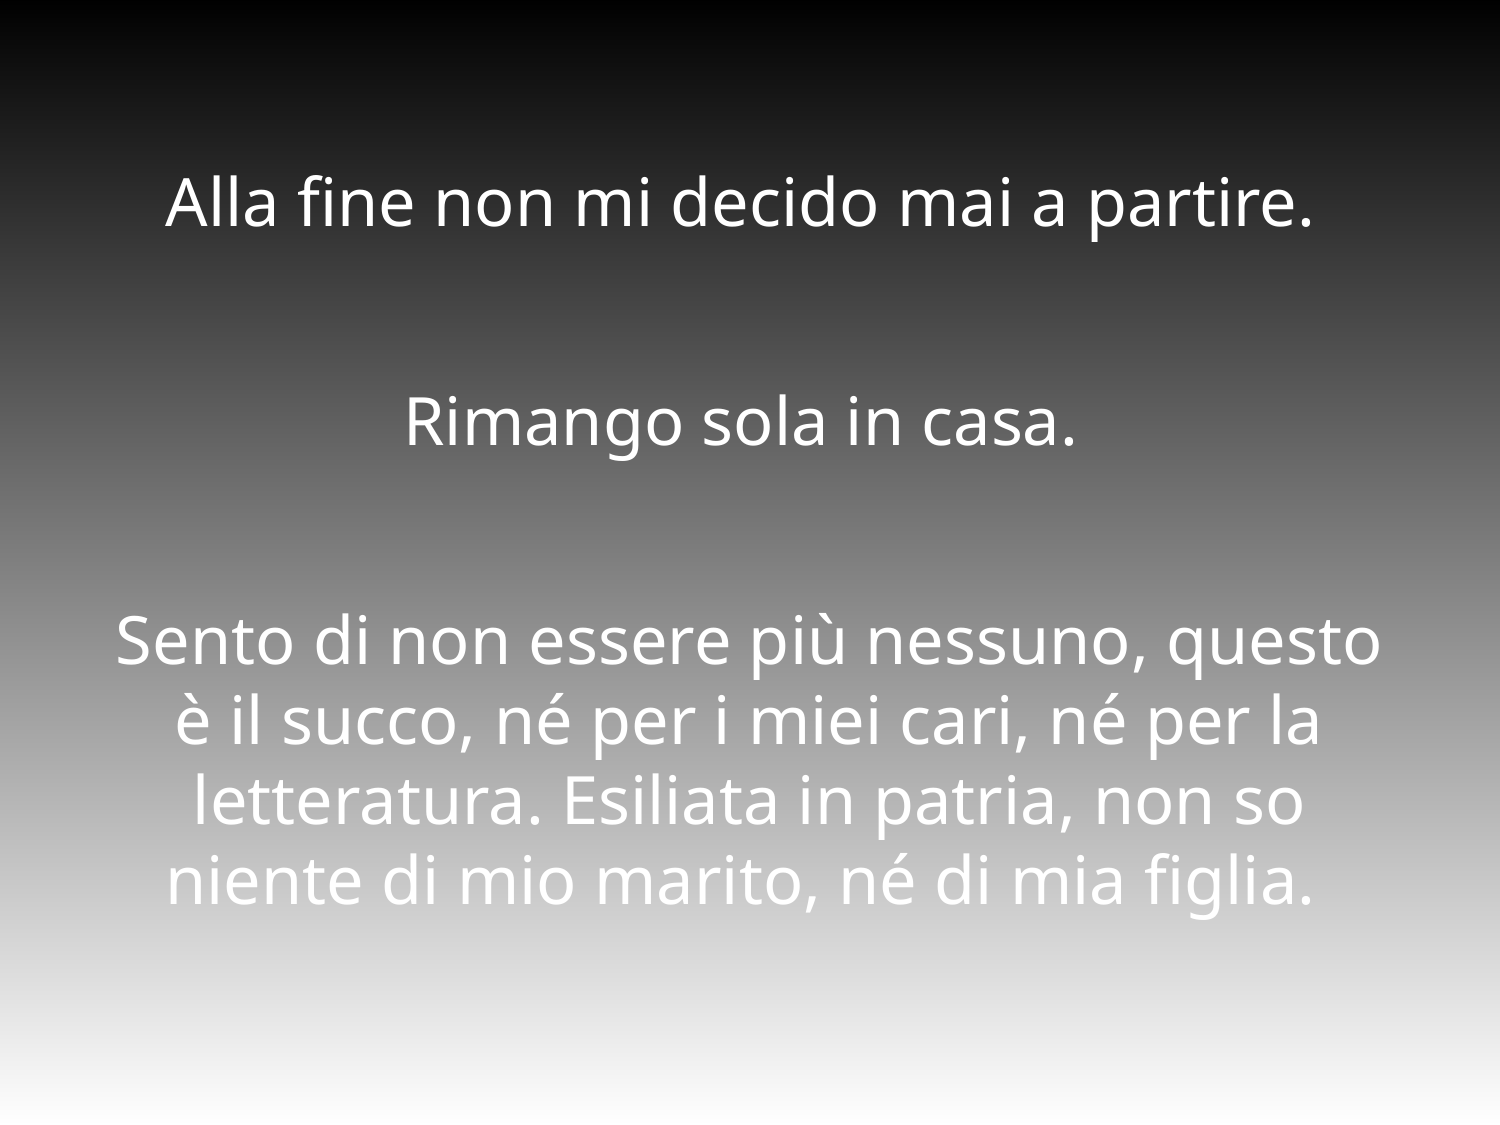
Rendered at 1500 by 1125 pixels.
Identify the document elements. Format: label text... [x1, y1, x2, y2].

list Alla fine non mi decido mai a partire. Rimango sola in casa. Sento di non essere più nessuno, questo è il succo, né per i miei cari, né per la letteratura. Esiliata in patria, non so niente di mio marito, né di mia figlia. [75, 42, 1425, 1094]
